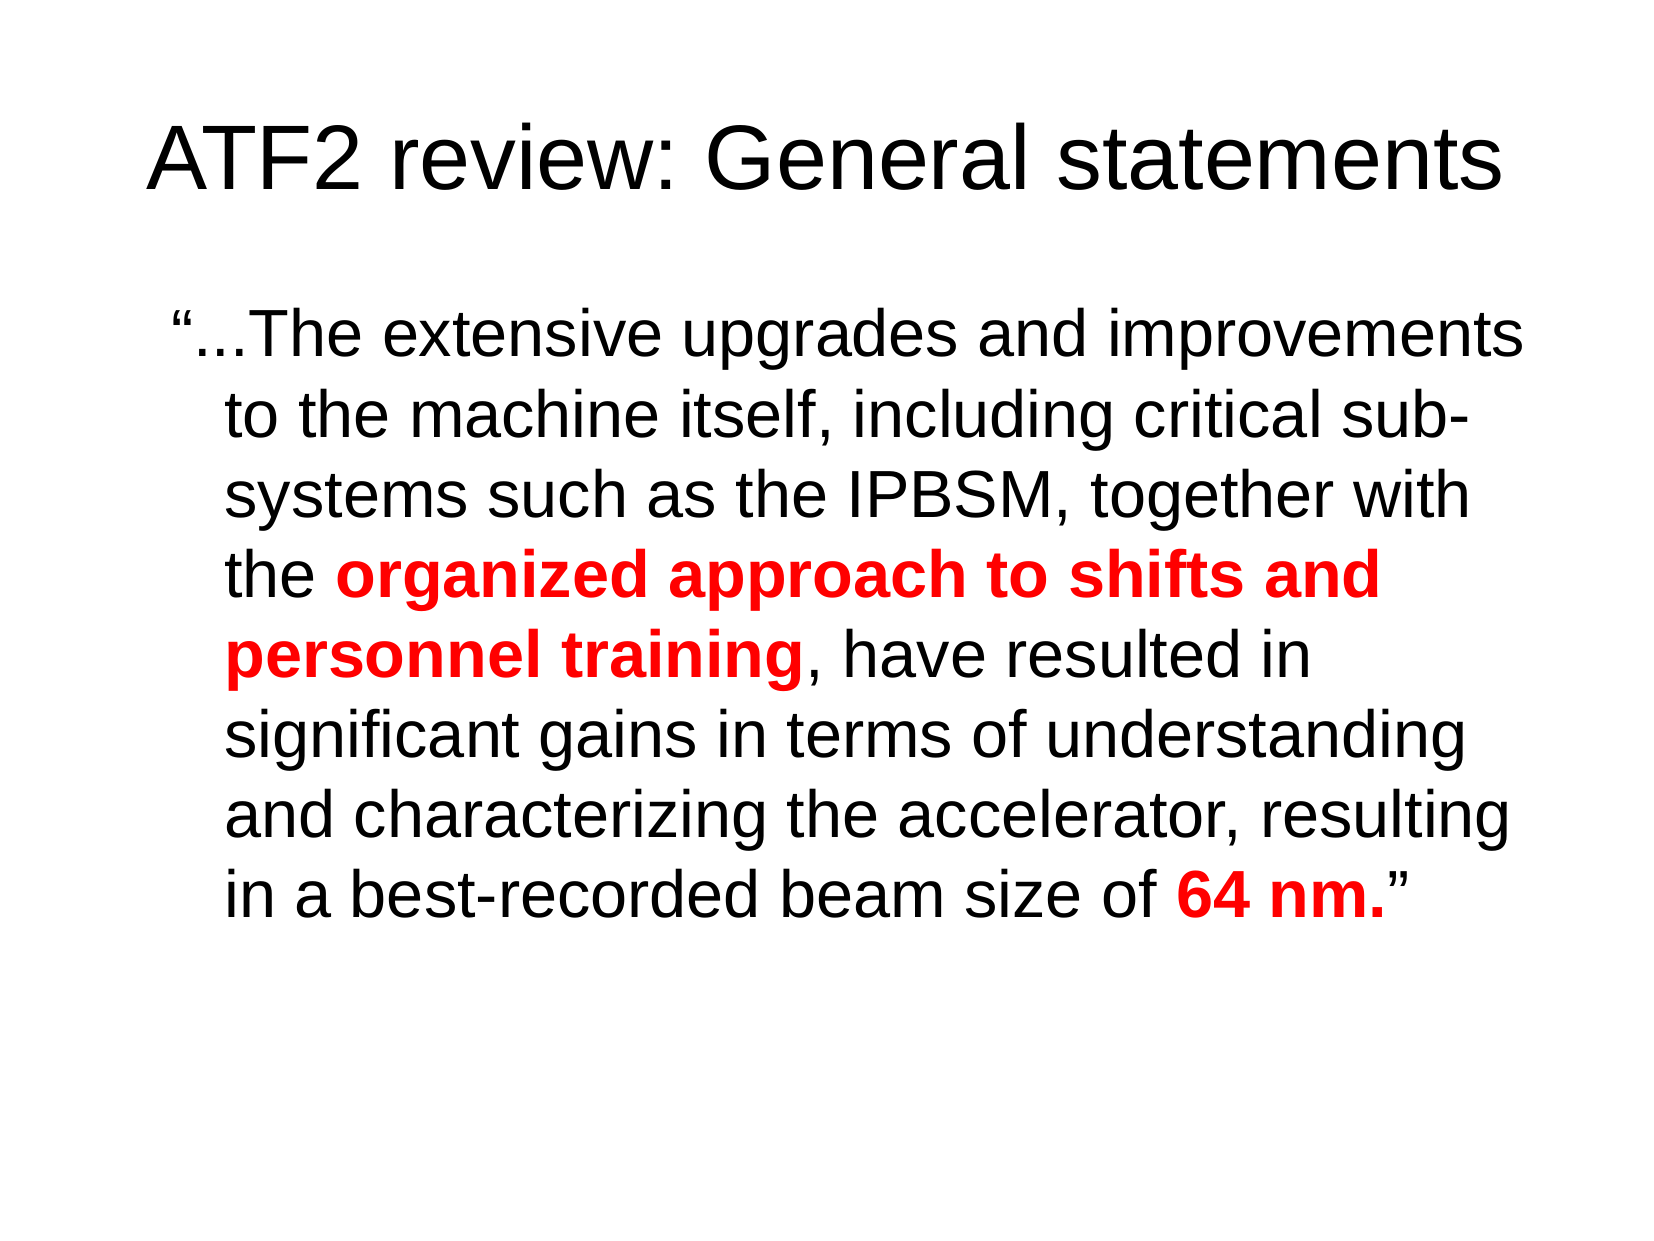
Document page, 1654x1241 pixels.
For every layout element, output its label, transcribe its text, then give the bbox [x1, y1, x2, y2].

list “...The extensive upgrades and improvements to the machine itself, including critical sub-systems such as the IPBSM, together with the organized approach to shifts and personnel training, have resulted in significant gains in terms of understanding and characterizing the accelerator, resulting in a best-recorded beam size of 64 nm.” [82, 290, 1538, 1010]
title ATF2 review: General statements [82, 49, 1571, 257]
